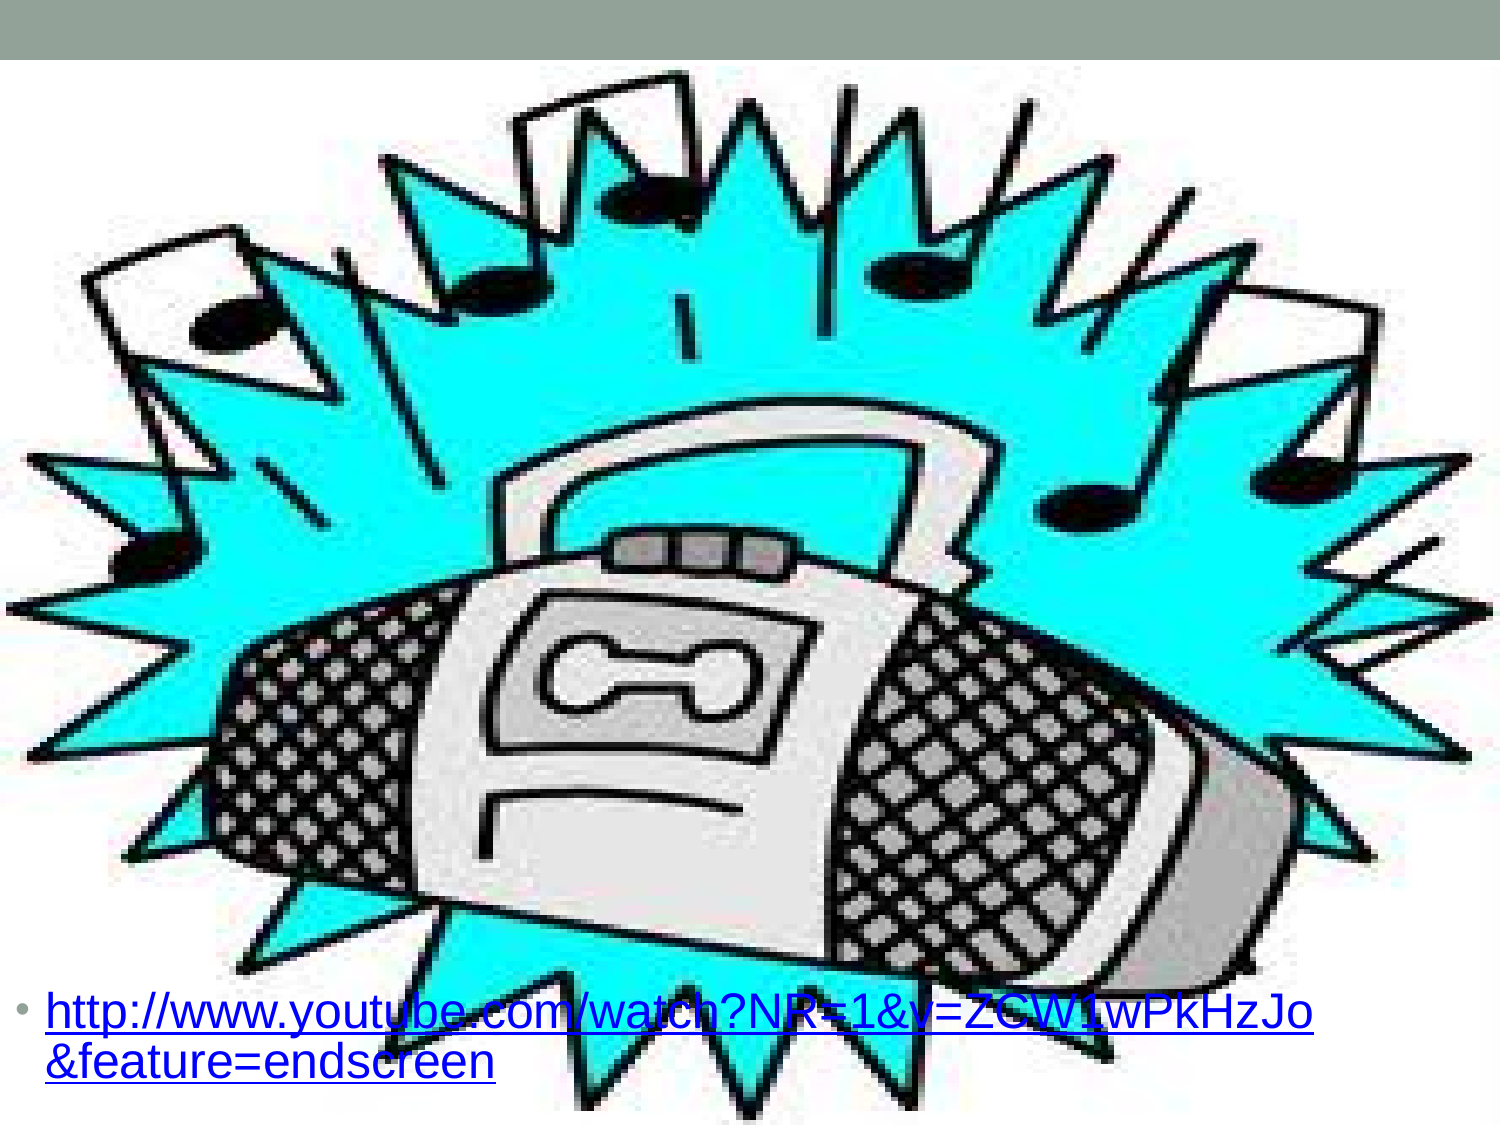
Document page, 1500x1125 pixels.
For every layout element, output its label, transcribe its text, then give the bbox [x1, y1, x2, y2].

picture [0, 66, 1500, 1125]
list http://www.youtube.com/watch?NR=1&v=ZCW1wPkHzJo&feature=endscreen [0, 971, 1350, 1125]
